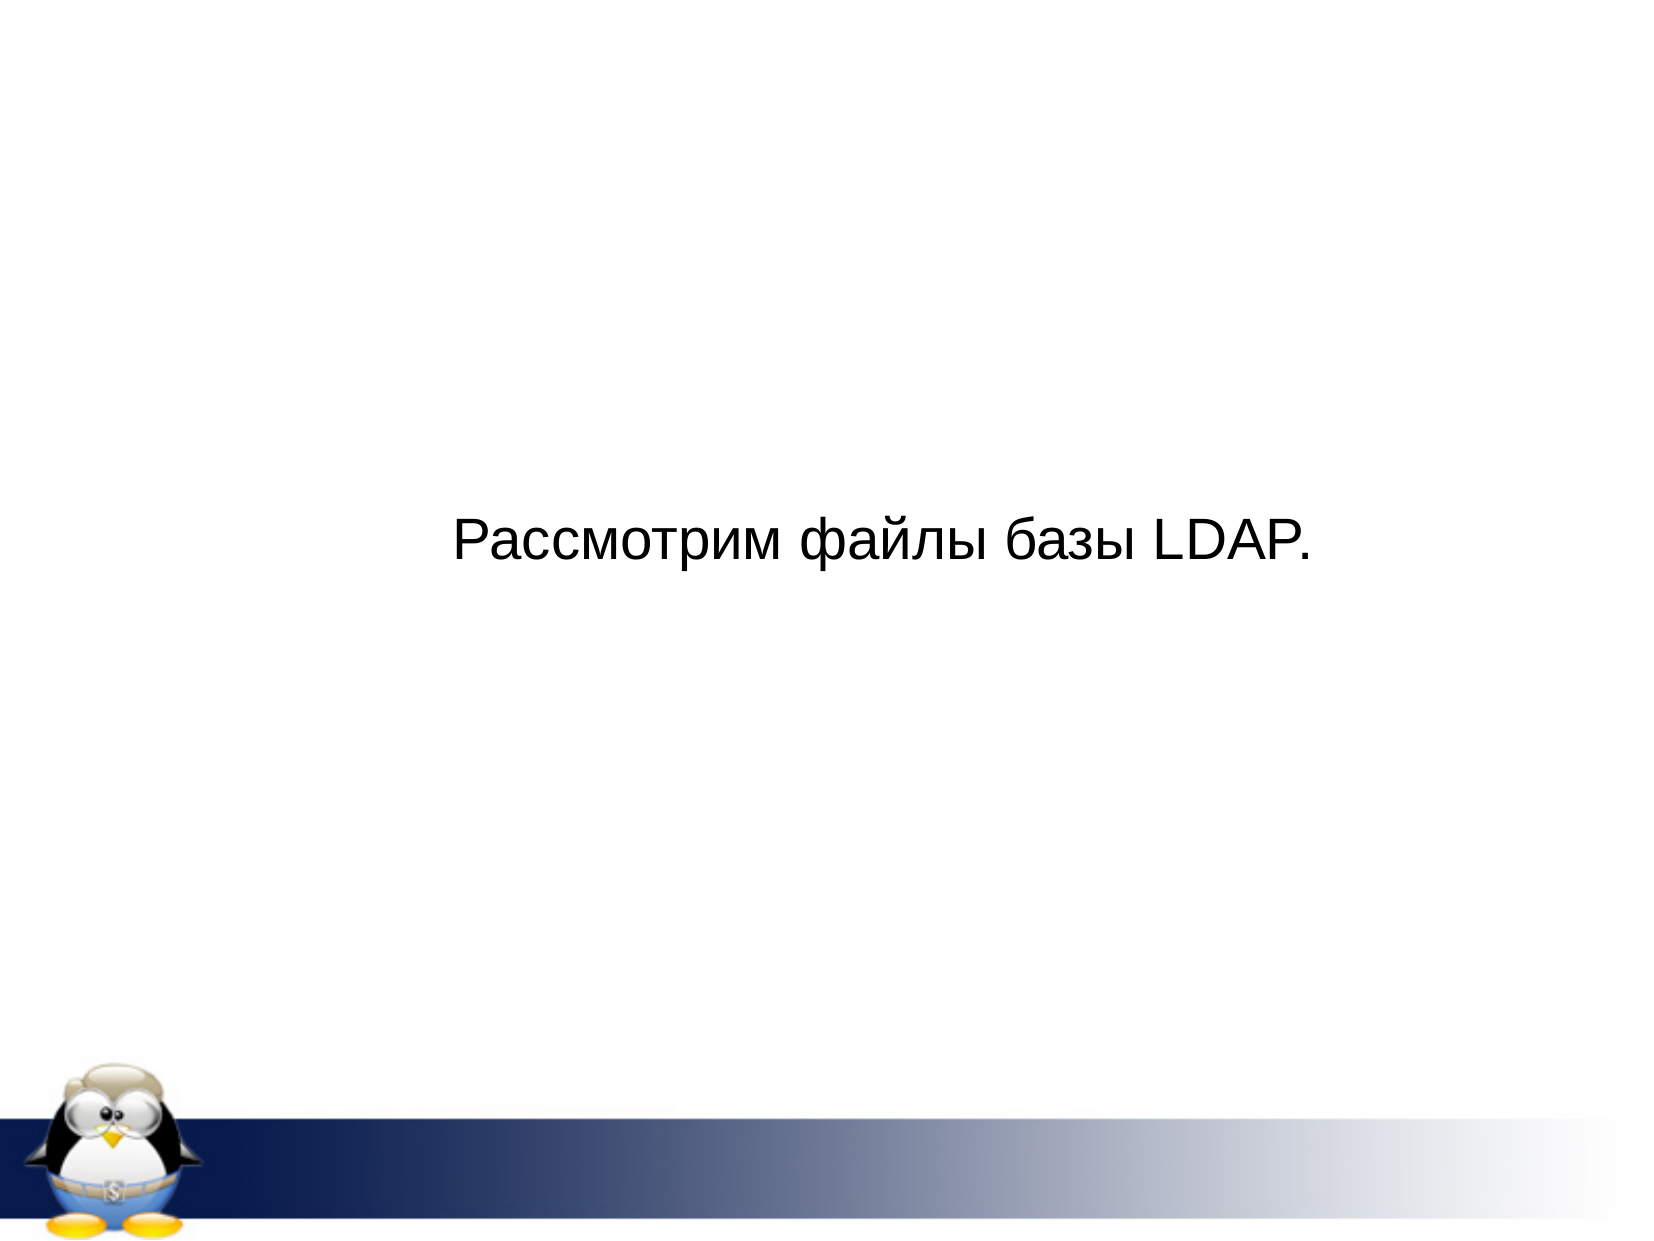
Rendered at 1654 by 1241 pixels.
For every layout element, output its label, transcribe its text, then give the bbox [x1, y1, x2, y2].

text_box Рассмотрим файлы базы LDAP. [437, 499, 1329, 709]
picture [0, 1057, 1654, 1241]
